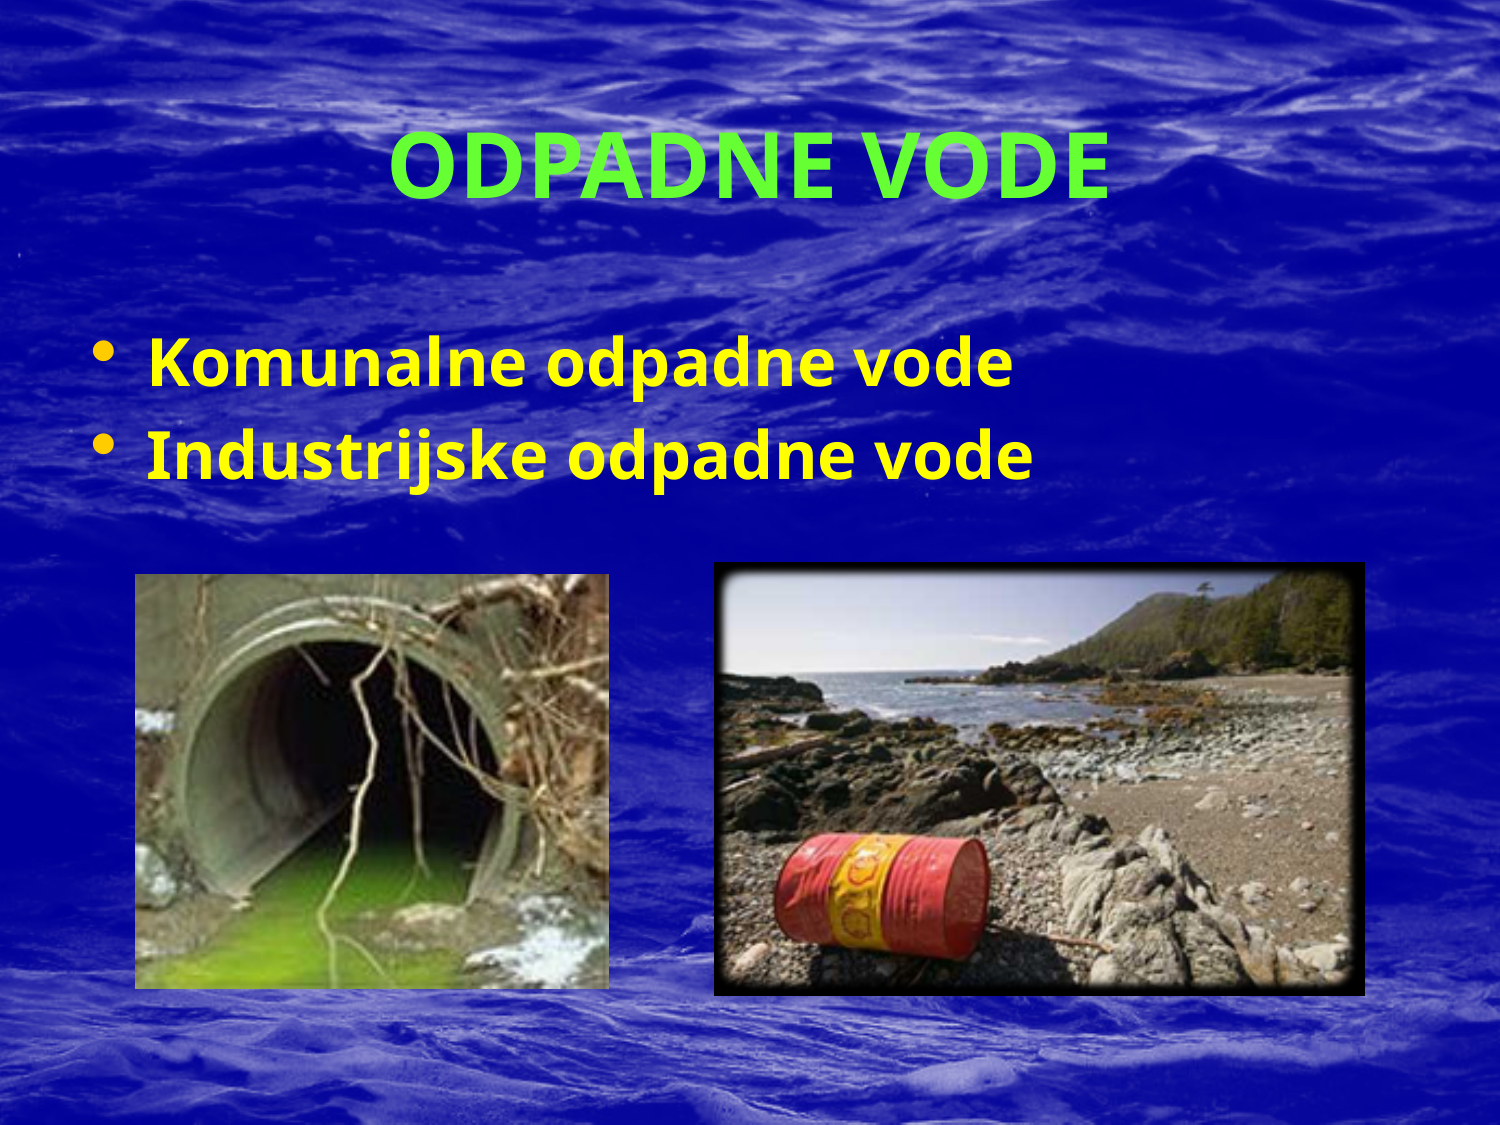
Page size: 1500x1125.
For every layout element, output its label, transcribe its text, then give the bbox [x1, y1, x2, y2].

picture [0, 0, 1500, 1125]
list Komunalne odpadne vode Industrijske odpadne vode [75, 312, 1425, 528]
title ODPADNE VODE [75, 47, 1425, 275]
